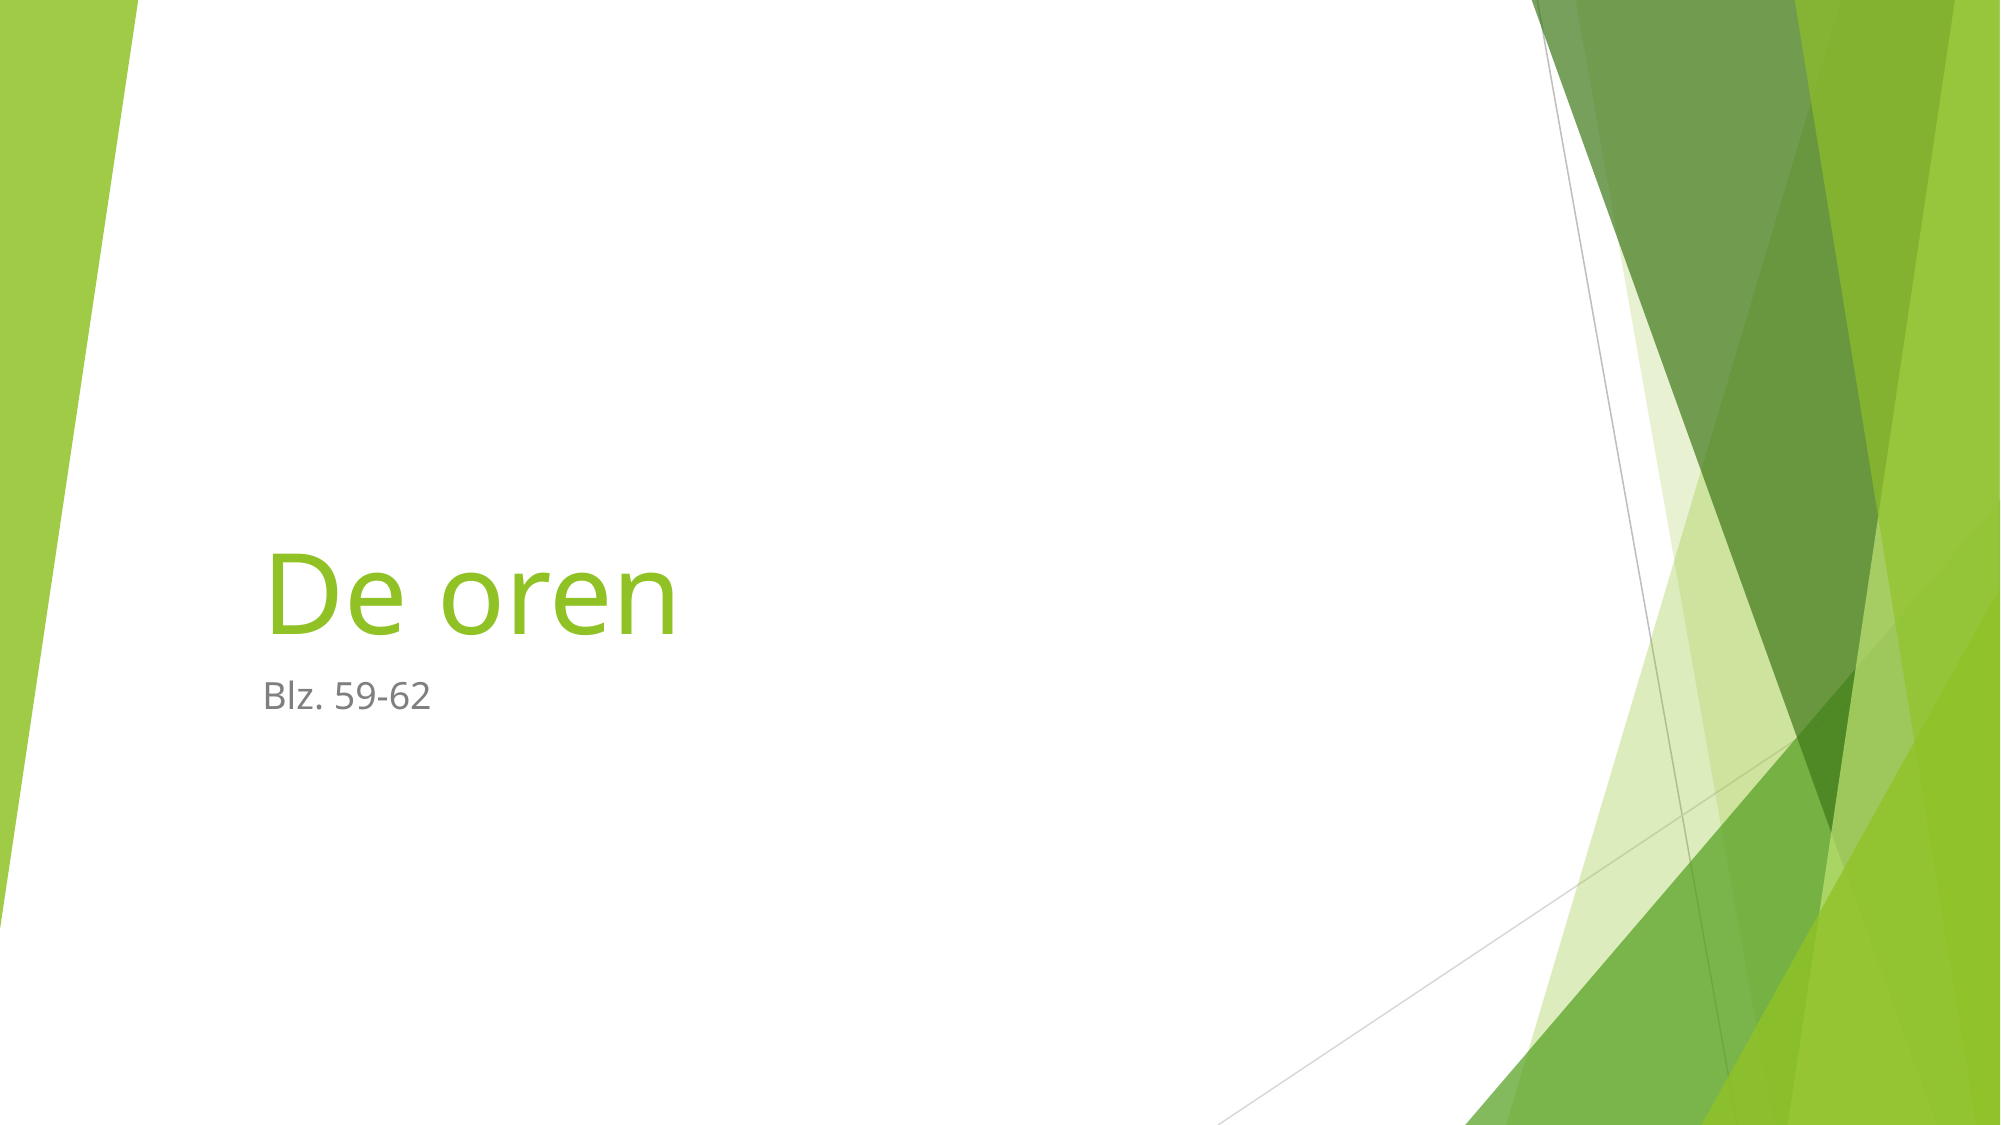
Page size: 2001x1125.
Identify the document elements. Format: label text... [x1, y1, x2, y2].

subtitle Blz. 59-62 [247, 664, 1522, 845]
title De oren [247, 394, 1522, 664]
